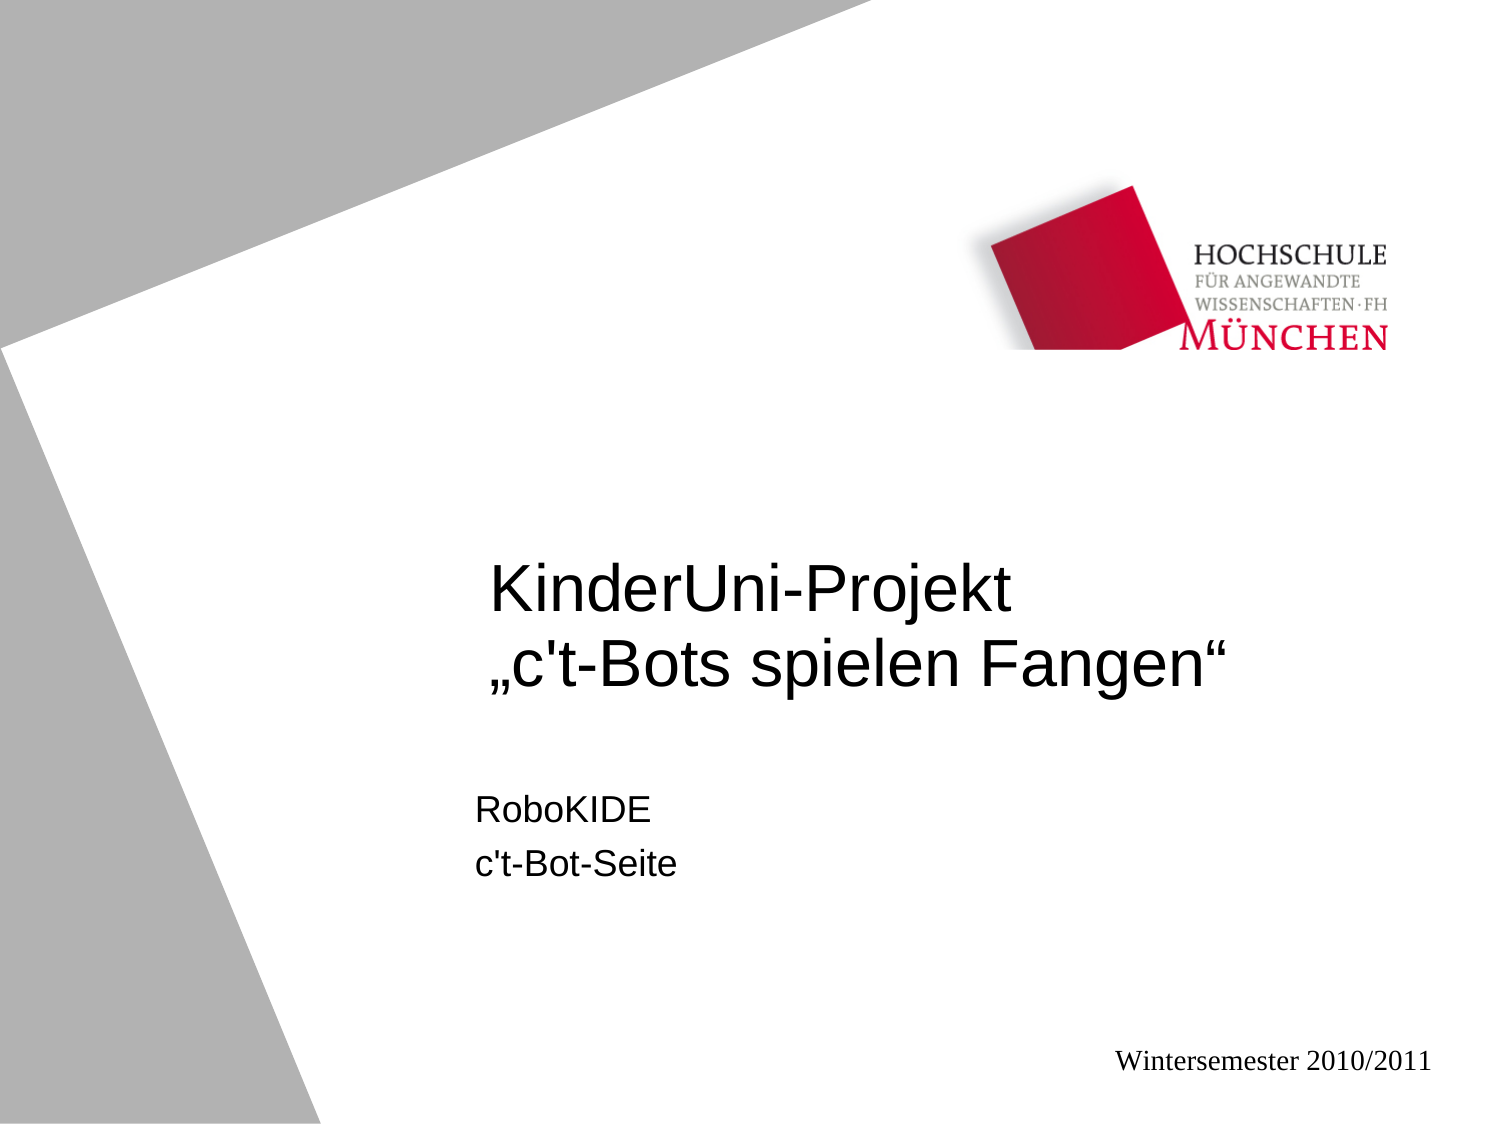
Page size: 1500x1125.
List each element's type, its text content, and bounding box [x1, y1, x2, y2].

title KinderUni-Projekt „c't-Bots spielen Fangen“ [474, 482, 1388, 770]
picture [955, 168, 1388, 350]
text_box Wintersemester 2010/2011 [1100, 1033, 1447, 1084]
subtitle RoboKIDE c't-Bot-Seite [474, 775, 1388, 964]
